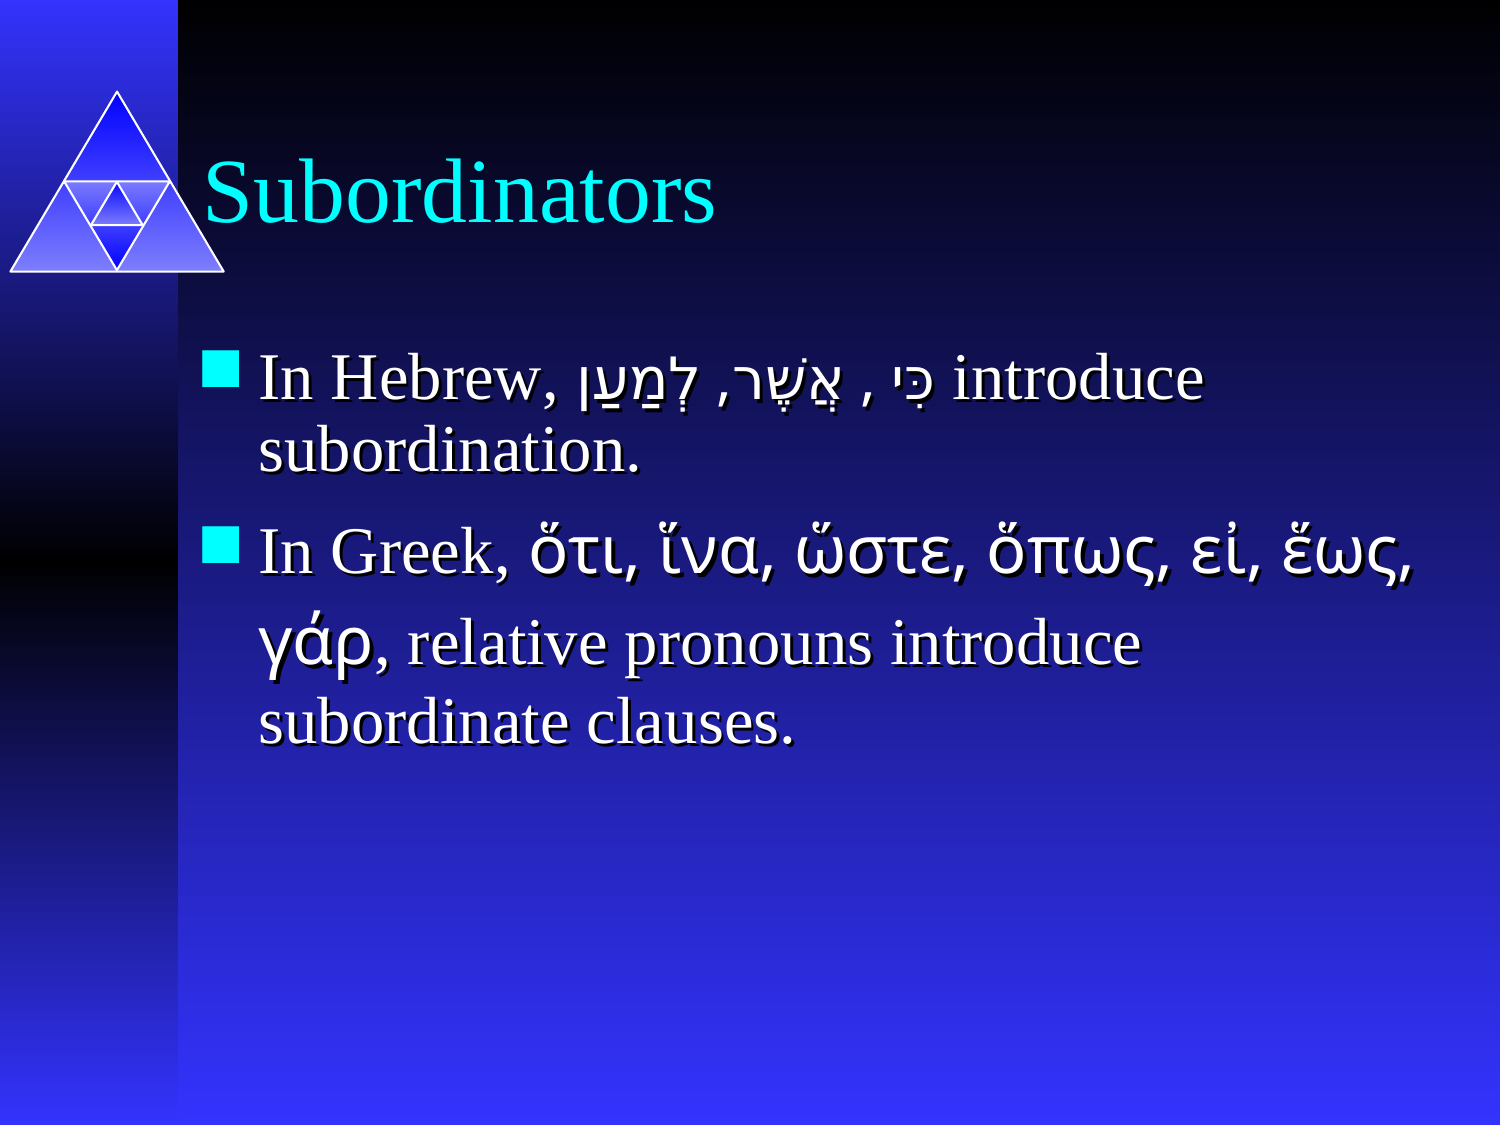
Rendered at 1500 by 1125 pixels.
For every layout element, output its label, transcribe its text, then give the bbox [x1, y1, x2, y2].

list In Hebrew, כִּי , אֲשֶׁר, לְמַעַן introduce subordination. In Greek, ὅτι, ἵνα, ὥστε, ὅπως, εἰ, ἕως, γάρ, relative pronouns introduce subordinate clauses. [187, 324, 1463, 1001]
title Subordinators [187, 99, 1463, 288]
